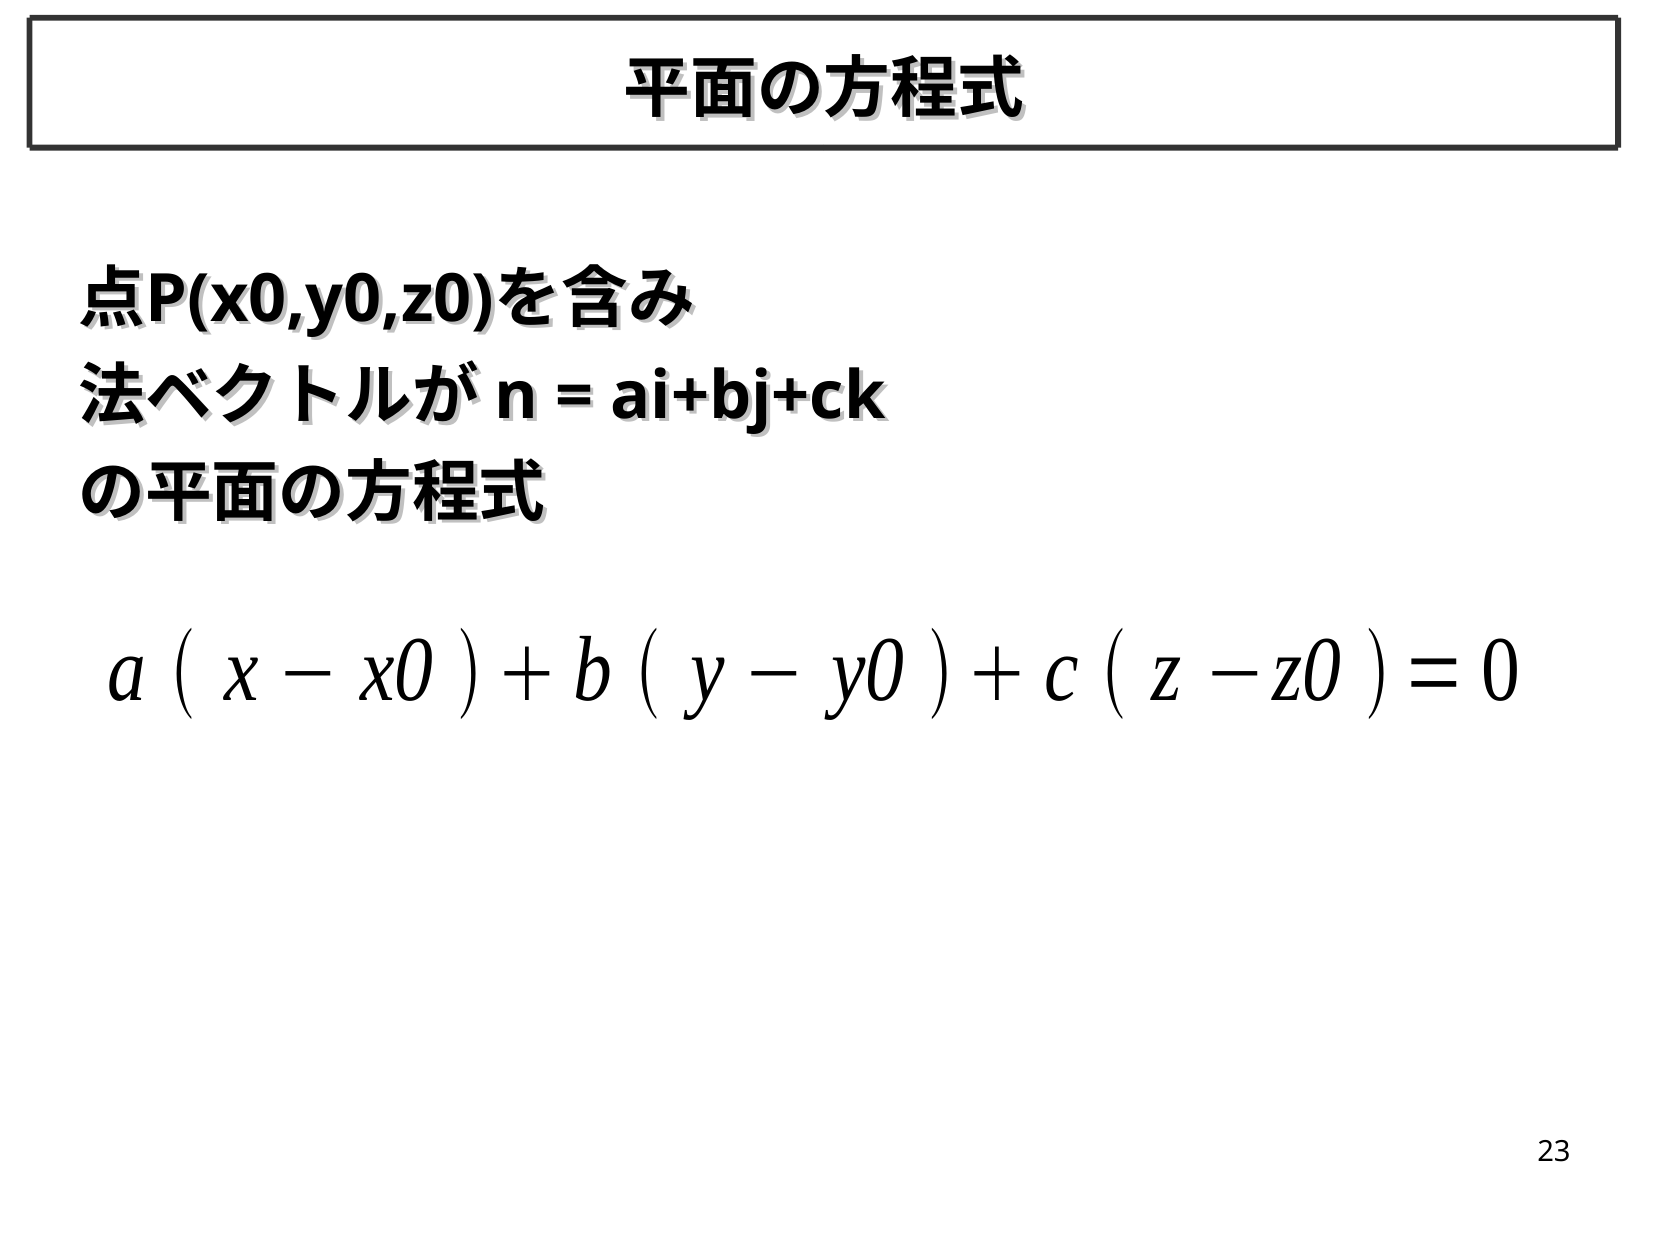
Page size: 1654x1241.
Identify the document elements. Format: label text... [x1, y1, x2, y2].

chart [88, 620, 1539, 726]
text_box 点P(x0,y0,z0)を含み 法ベクトルが n = ai+bj+ck の平面の方程式 [63, 236, 980, 472]
text_box 平面の方程式 [29, 17, 1619, 148]
